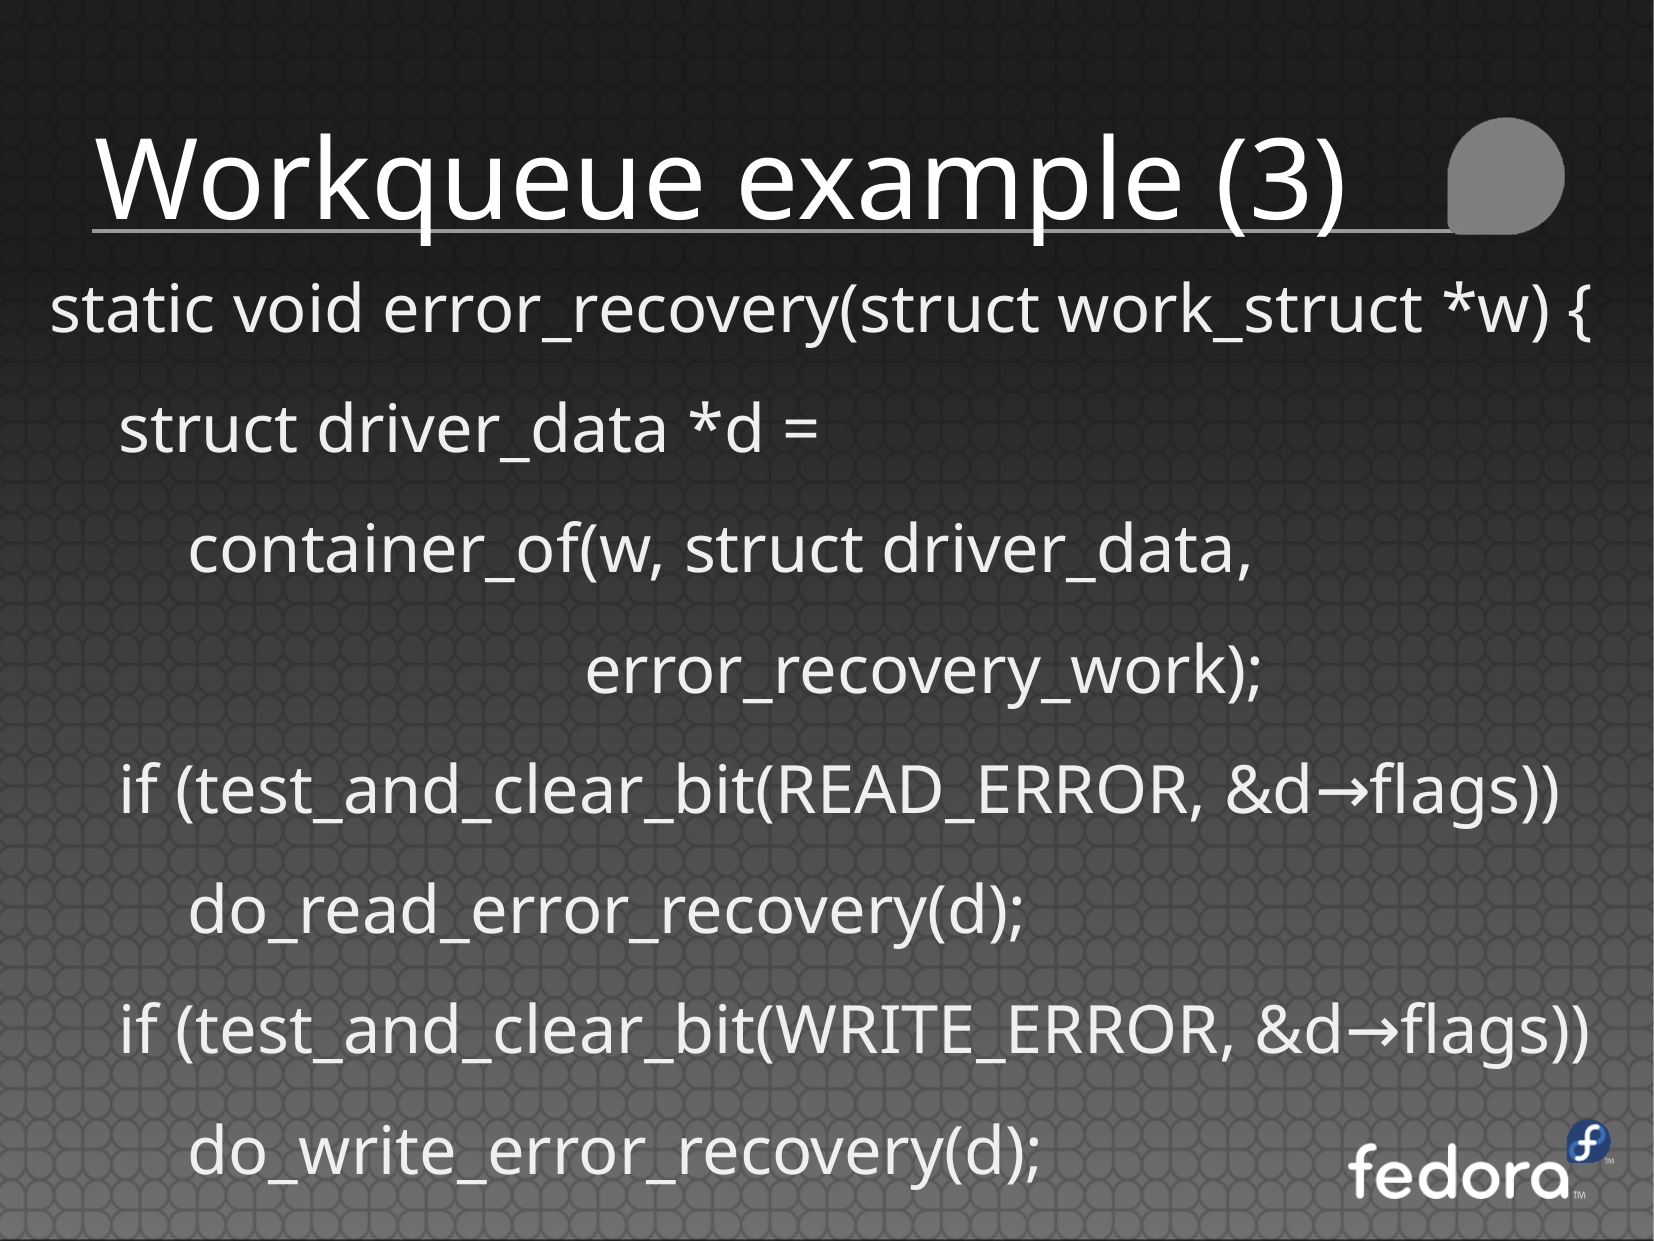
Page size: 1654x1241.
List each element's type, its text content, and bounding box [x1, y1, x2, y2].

title Workqueue example (3) [94, 100, 1426, 251]
list static void error_recovery(struct work_struct *w) { struct driver_data *d = container_of(w, struct driver_data, error_recovery_work); if (test_and_clear_bit(READ_ERROR, &d→flags)) do_read_error_recovery(d); if (test_and_clear_bit(WRITE_ERROR, &d→flags)) do_write_error_recovery(d); } [49, 260, 1607, 1198]
picture [0, 0, 1654, 1241]
